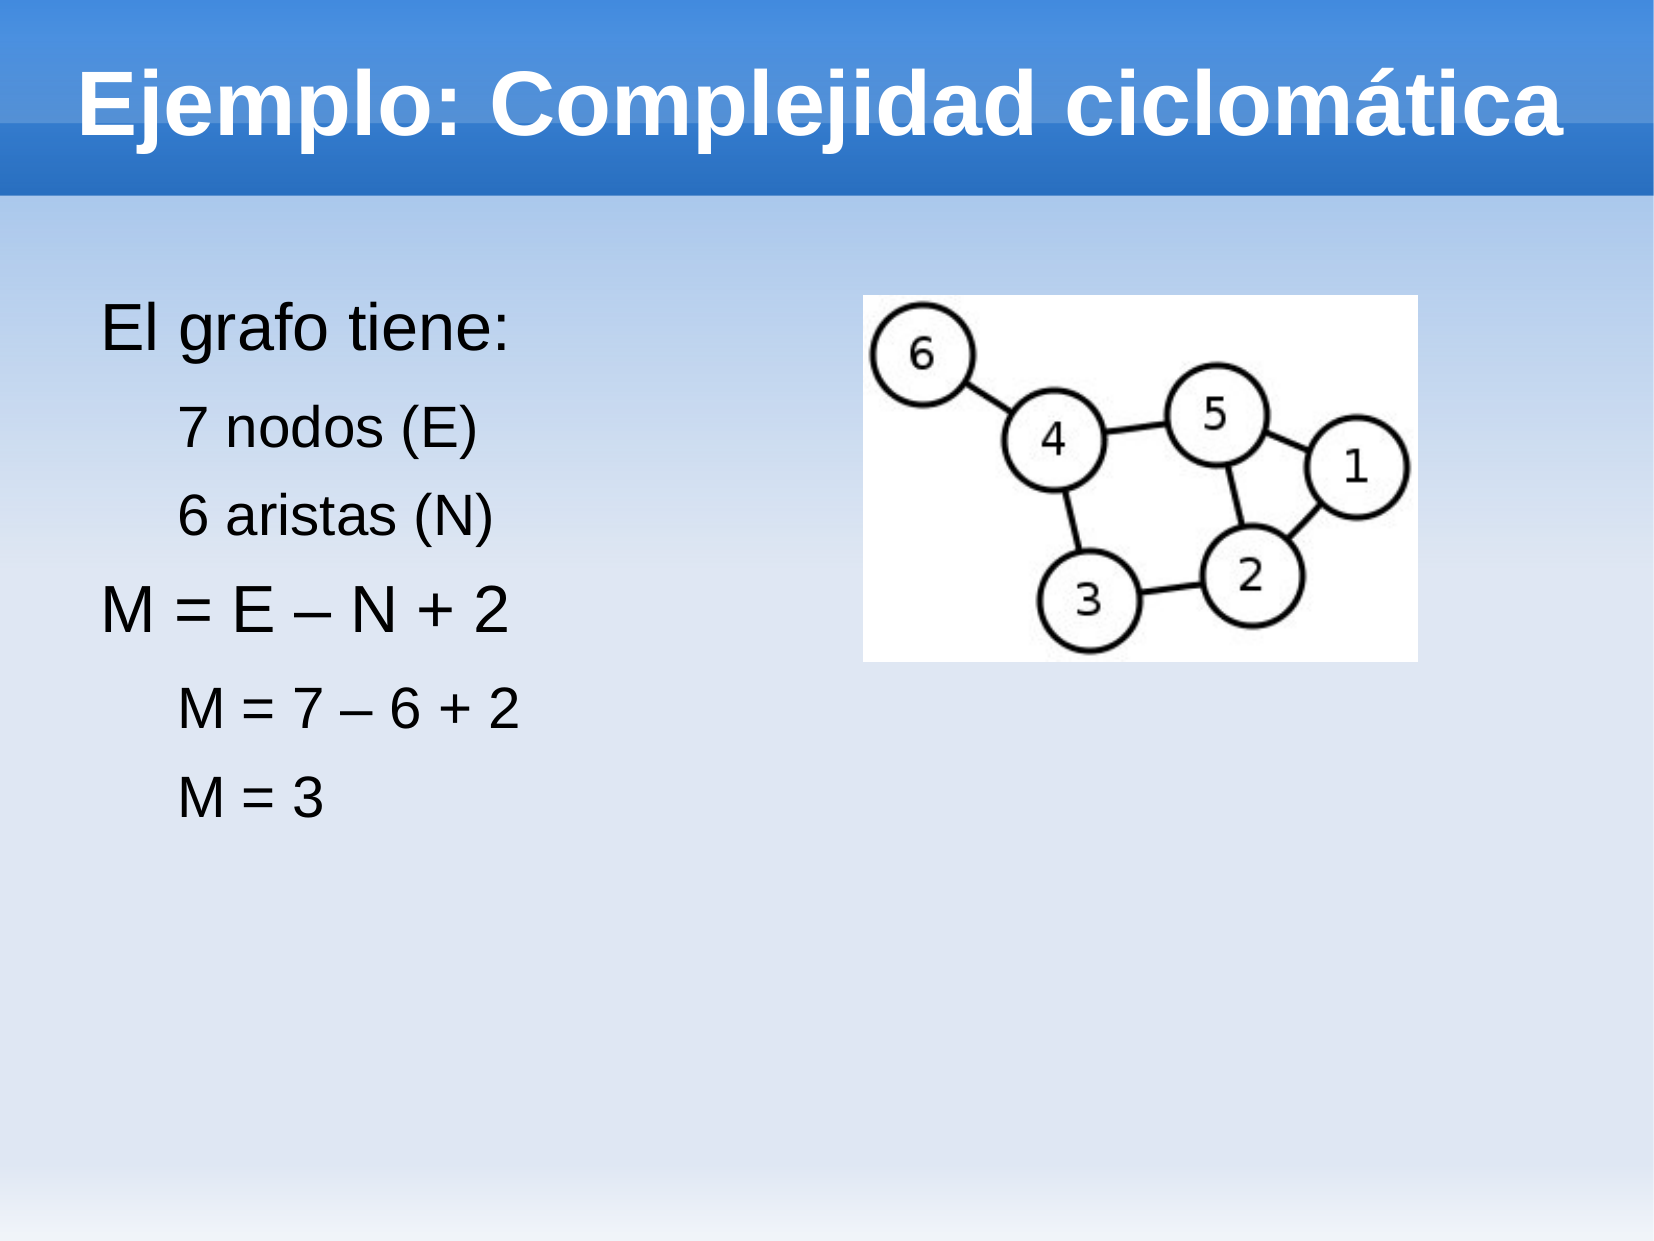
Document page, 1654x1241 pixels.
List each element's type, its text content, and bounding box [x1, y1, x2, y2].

list El grafo tiene: 7 nodos (E) 6 aristas (N) M = E – N + 2 M = 7 – 6 + 2 M = 3 [82, 290, 1034, 1094]
title Ejemplo: Complejidad ciclomática [76, 7, 1565, 200]
picture [0, 0, 1654, 1241]
